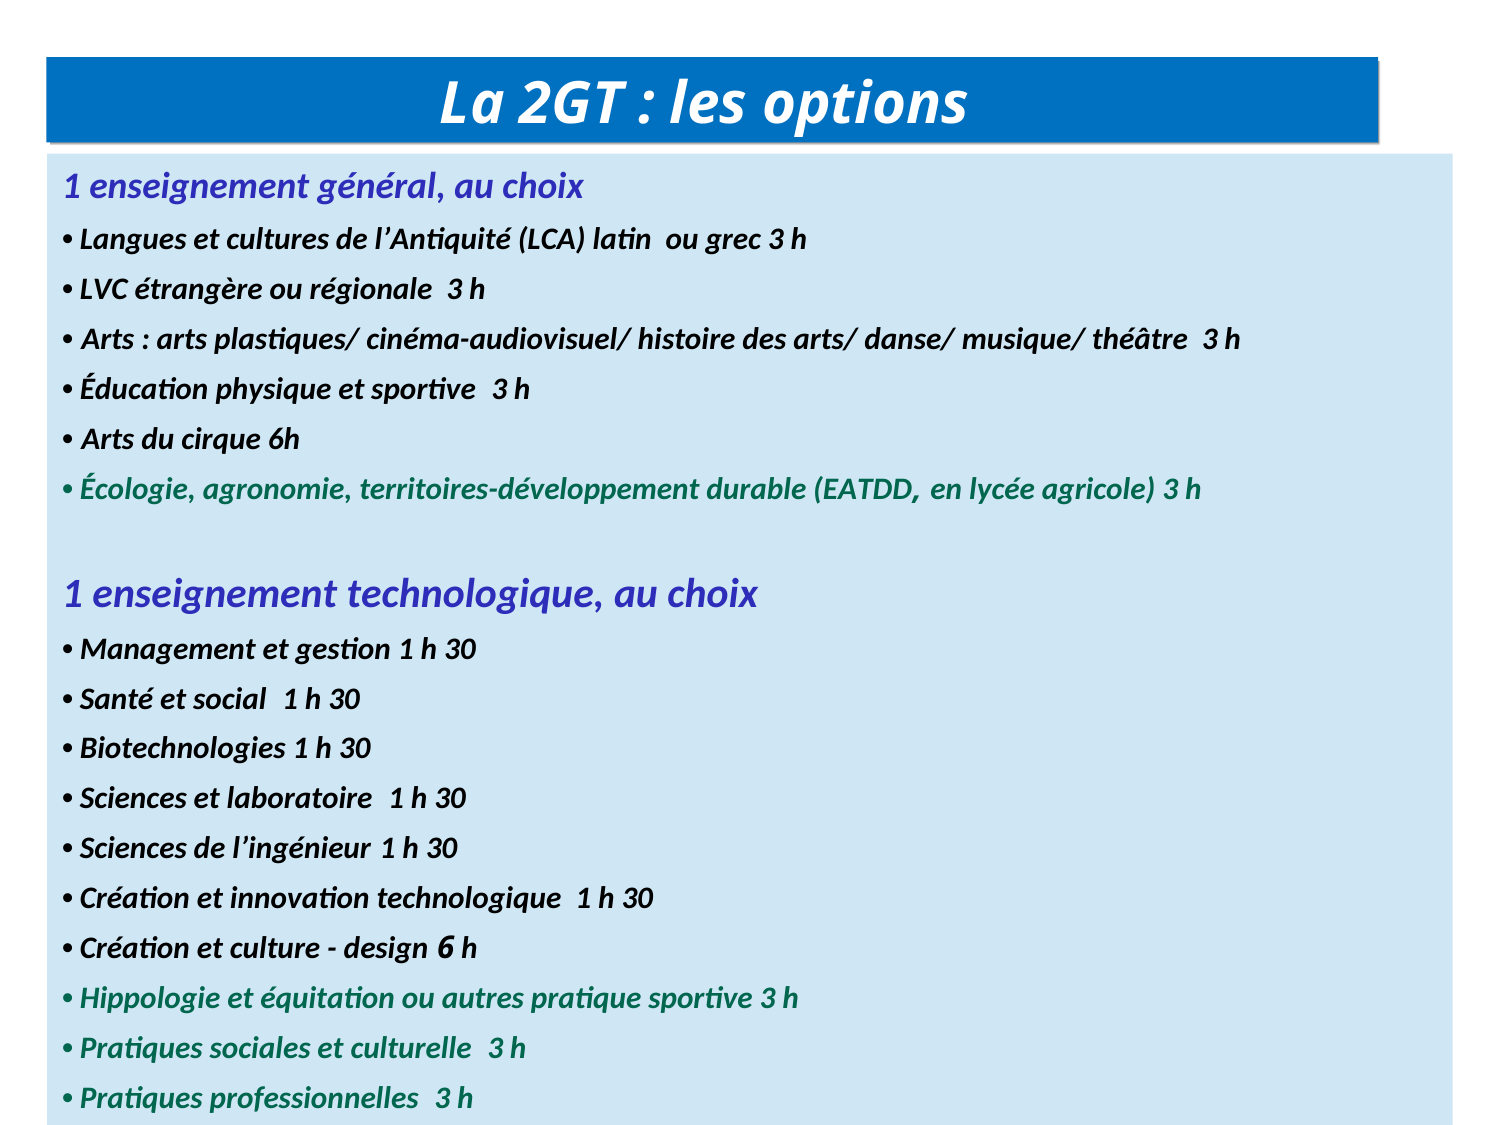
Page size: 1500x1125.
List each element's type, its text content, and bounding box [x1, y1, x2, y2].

text_box 1 enseignement général, au choix • Langues et cultures de l’Antiquité (LCA) latin ou grec 3 h • LVC étrangère ou régionale 3 h • Arts : arts plastiques/ cinéma-audiovisuel/ histoire des arts/ danse/ musique/ théâtre 3 h • Éducation physique et sportive 3 h • Arts du cirque 6h • Écologie, agronomie, territoires-développement durable (EATDD, en lycée agricole) 3 h 1 enseignement technologique, au choix • Management et gestion 1 h 30 • Santé et social 1 h 30 • Biotechnologies 1 h 30 • Sciences et laboratoire 1 h 30 • Sciences de l’ingénieur 1 h 30 • Création et innovation technologique 1 h 30 • Création et culture - design 6 h • Hippologie et équitation ou autres pratique sportive 3 h • Pratiques sociales et culturelle 3 h • Pratiques professionnelles 3 h [47, 153, 1453, 1125]
text_box La 2GT : les options [46, 57, 1379, 143]
